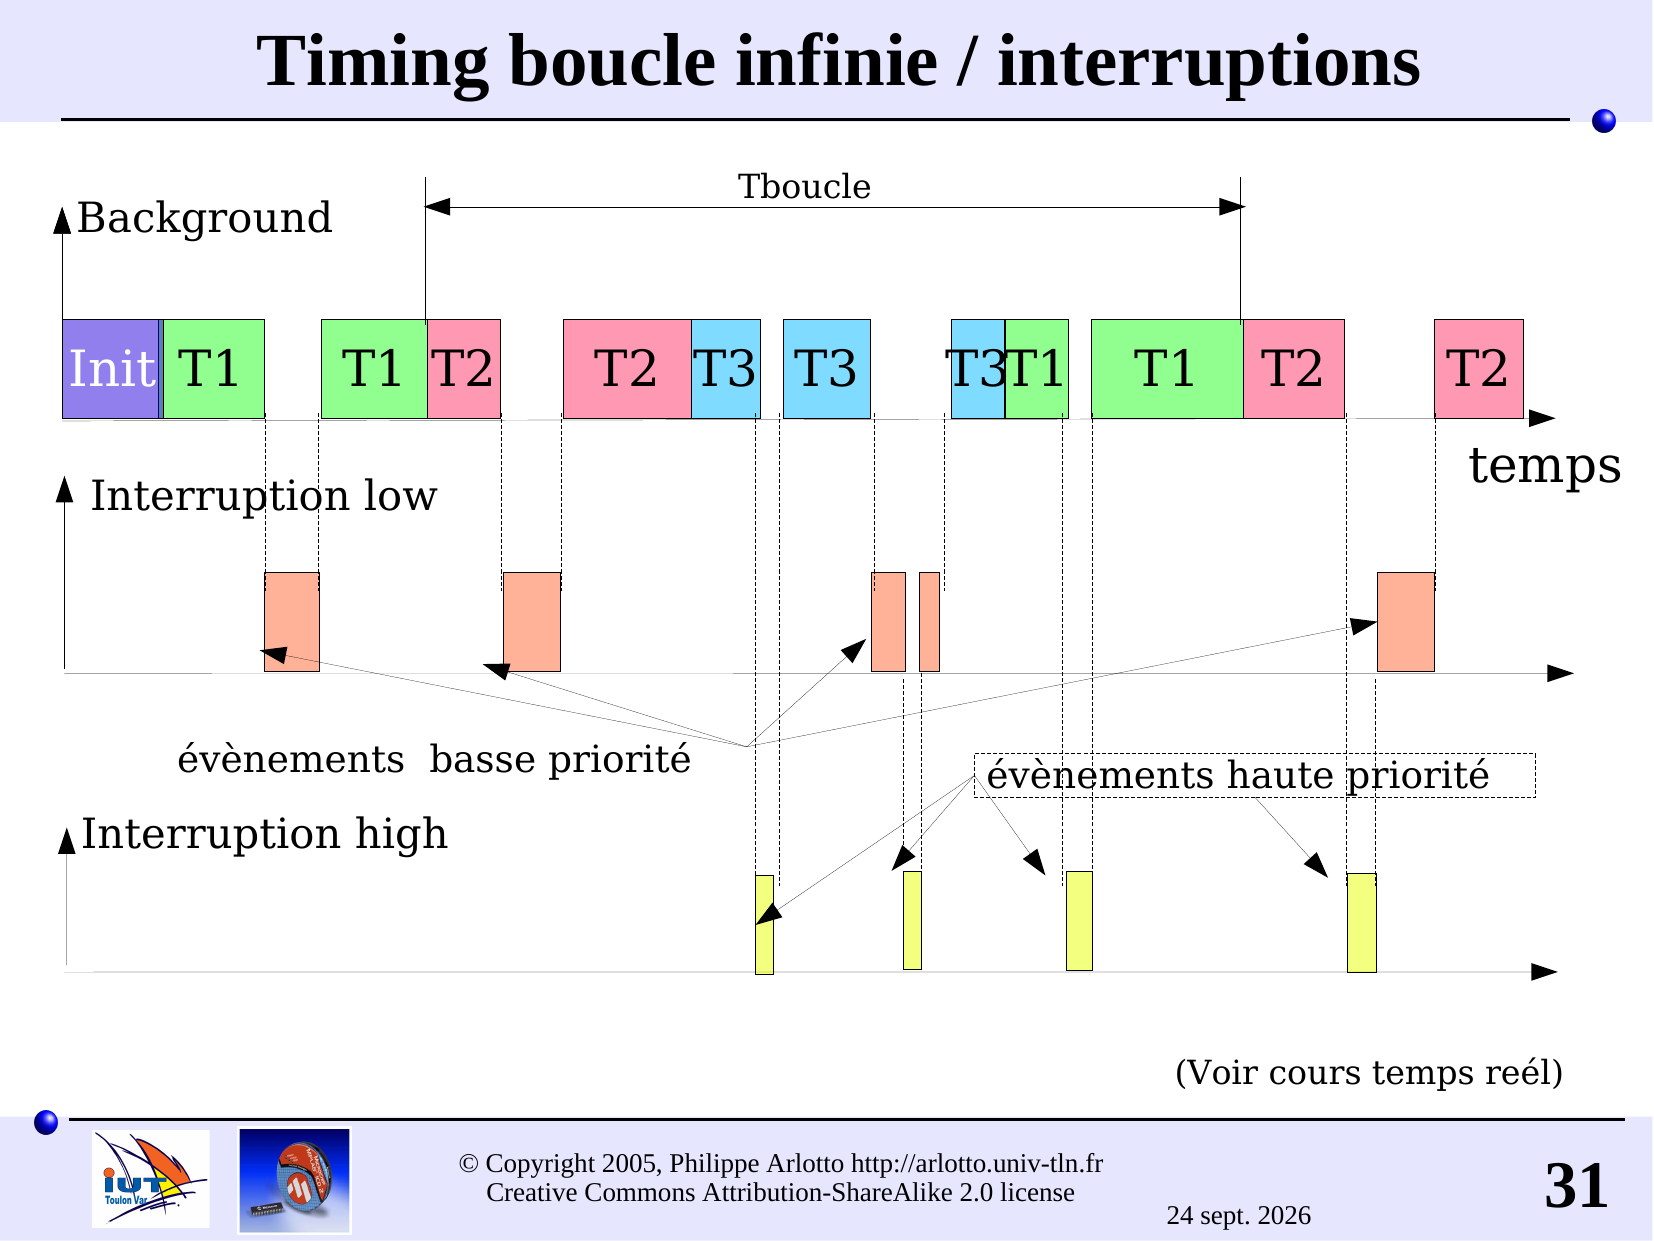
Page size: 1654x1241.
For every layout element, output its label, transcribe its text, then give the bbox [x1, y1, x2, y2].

text_box [919, 572, 940, 672]
text_box Interruption low [90, 471, 439, 521]
text_box [871, 572, 906, 672]
text_box temps [1468, 435, 1623, 495]
text_box [755, 920, 774, 975]
text_box [1347, 873, 1377, 973]
text_box T3 [692, 319, 761, 419]
text_box T3 [999, 359, 1005, 370]
text_box [903, 871, 922, 970]
text_box [755, 875, 774, 924]
text_box T1 [1005, 319, 1069, 419]
text_box Tboucle [738, 168, 940, 207]
text_box T1 [1091, 319, 1244, 419]
text_box évènements basse priorité [177, 738, 739, 782]
text_box T1 [321, 319, 428, 419]
text_box T3 [783, 319, 871, 419]
picture [237, 1126, 352, 1235]
text_box T3 [951, 319, 1005, 419]
text_box [1377, 572, 1435, 672]
text_box T2 [1434, 319, 1524, 419]
text_box T2 [428, 319, 501, 419]
text_box T1 [164, 319, 265, 419]
text_box Init [62, 319, 164, 419]
text_box [503, 572, 561, 672]
text_box [264, 572, 320, 661]
text_box T2 [1244, 319, 1345, 419]
text_box Interruption high [80, 809, 450, 859]
text_box Background [76, 193, 334, 243]
text_box [264, 654, 320, 672]
title Timing boucle infinie / interruptions [95, 14, 1585, 107]
text_box (Voir cours temps reél) [1174, 1053, 1565, 1093]
text_box évènements haute priorité [974, 753, 1536, 798]
text_box T2 [563, 319, 692, 419]
text_box [1066, 871, 1093, 971]
